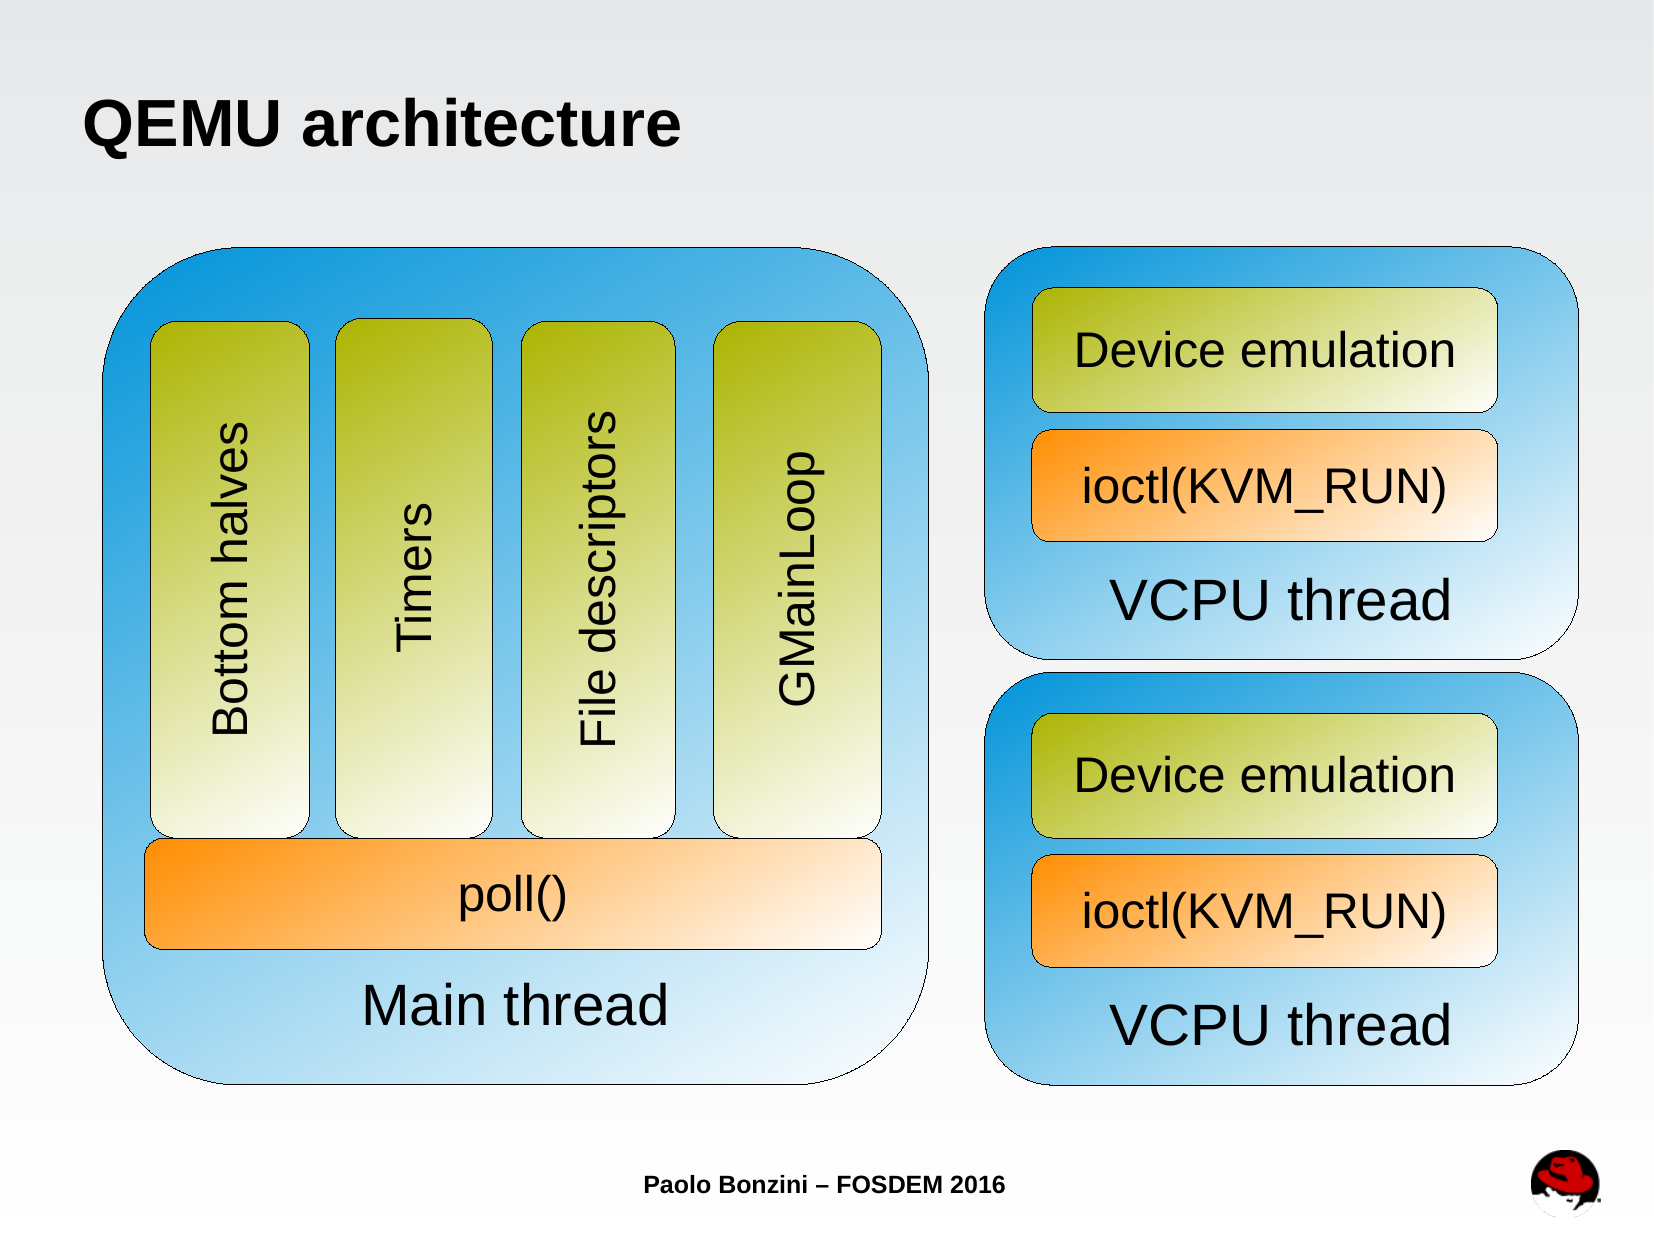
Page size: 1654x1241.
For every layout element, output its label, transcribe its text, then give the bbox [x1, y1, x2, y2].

text_box VCPU thread [984, 672, 1579, 1086]
text_box poll() [144, 838, 882, 950]
text_box File descriptors [521, 321, 676, 839]
text_box Device emulation [1031, 713, 1498, 839]
text_box Timers [335, 318, 493, 839]
title QEMU architecture [82, 19, 1571, 227]
text_box Bottom halves [150, 321, 310, 839]
text_box GMainLoop [713, 321, 882, 839]
text_box Main thread [102, 247, 929, 1085]
text_box VCPU thread [984, 246, 1579, 660]
text_box Device emulation [1032, 287, 1498, 413]
picture [0, 0, 1654, 1241]
text_box ioctl(KVM_RUN) [1031, 429, 1498, 542]
text_box ioctl(KVM_RUN) [1031, 854, 1498, 968]
